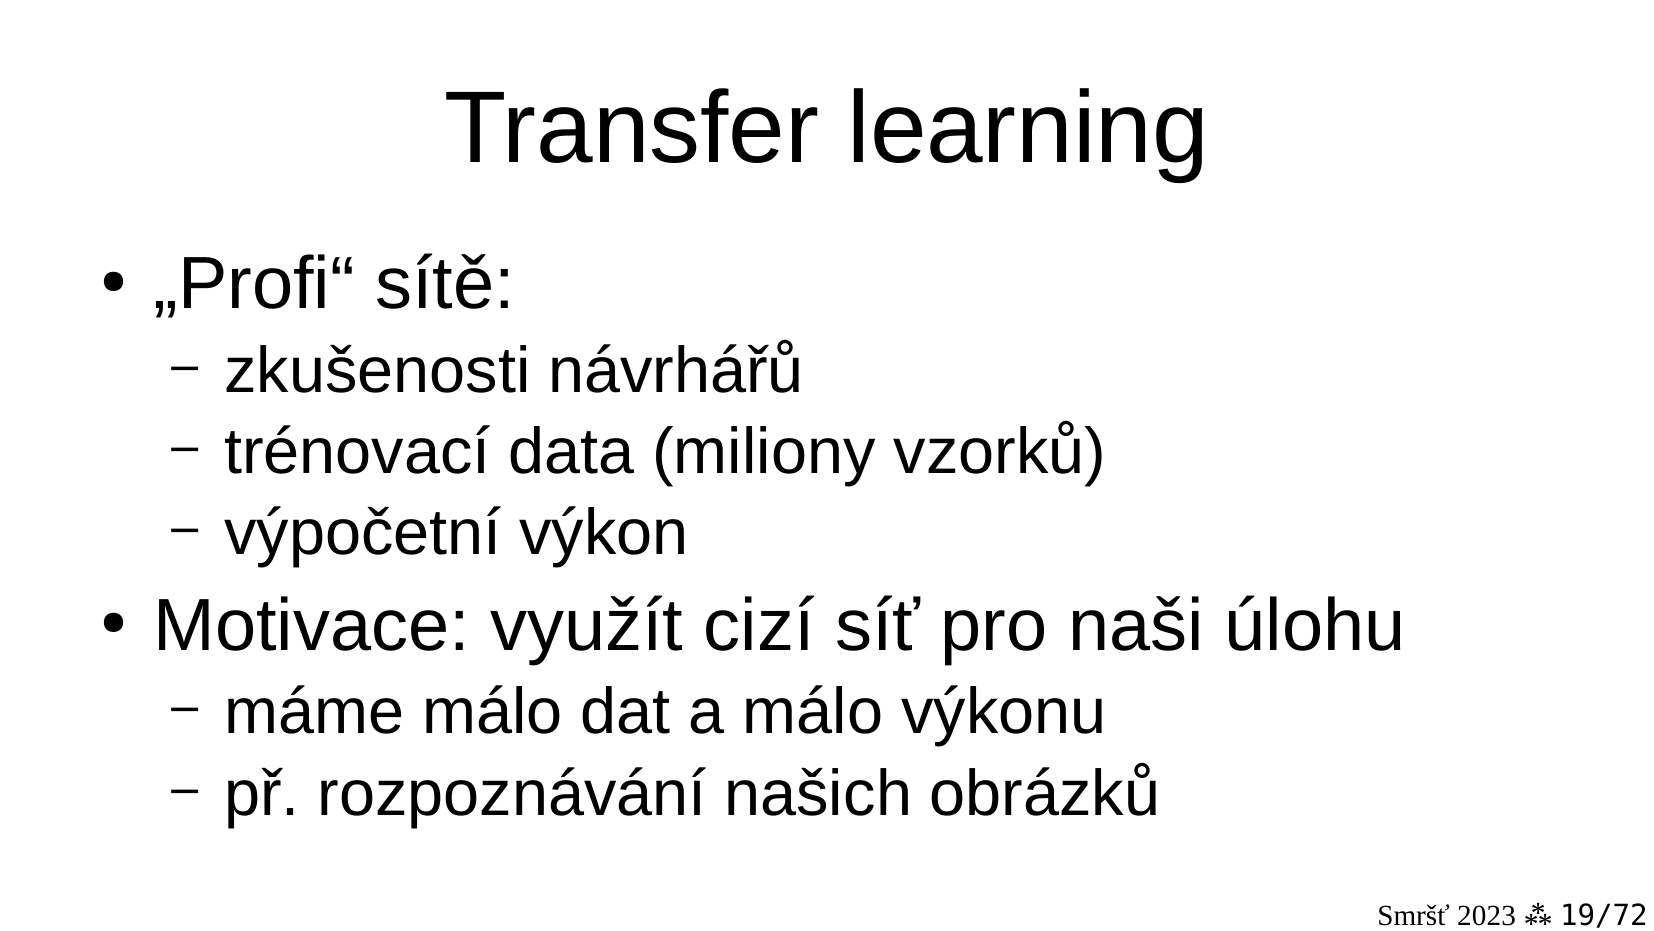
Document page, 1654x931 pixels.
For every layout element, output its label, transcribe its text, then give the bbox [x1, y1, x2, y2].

title Transfer learning [82, 41, 1571, 214]
list „Profi“ sítě: zkušenosti návrhářů trénovací data (miliony vzorků) výpočetní výkon Motivace: využít cizí síť pro naši úlohu máme málo dat a málo výkonu př. rozpoznávání našich obrázků [82, 241, 1571, 842]
